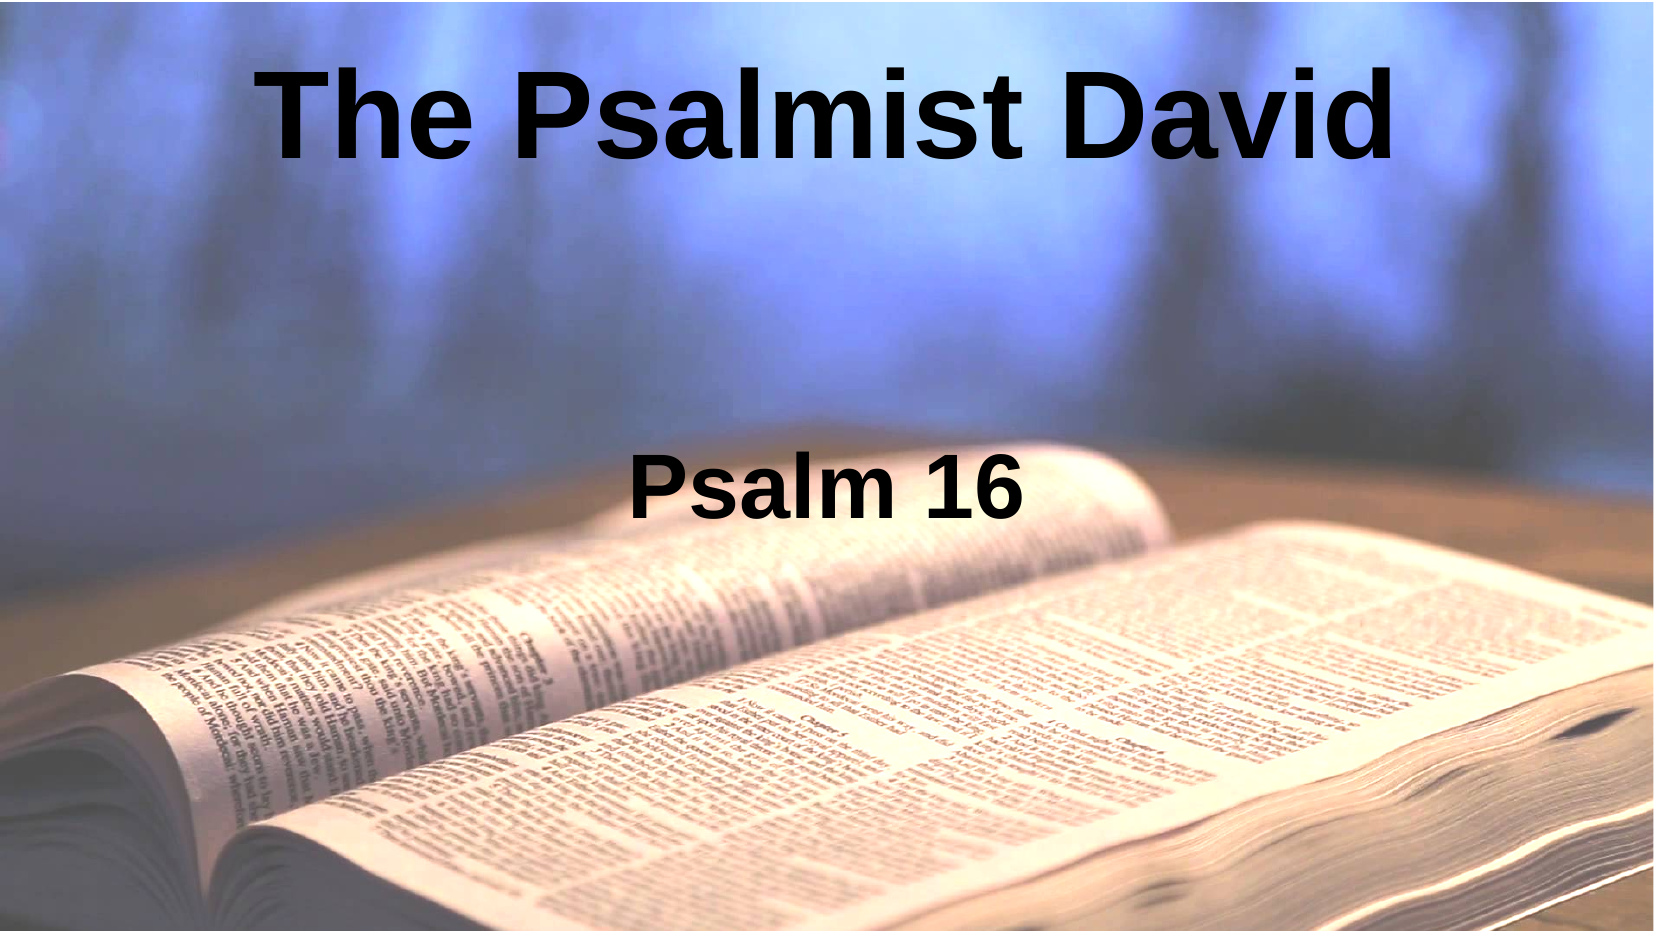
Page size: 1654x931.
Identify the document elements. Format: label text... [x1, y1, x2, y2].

subtitle Psalm 16 [82, 217, 1571, 758]
title The Psalmist David [82, 37, 1571, 193]
picture [0, 2, 1654, 931]
